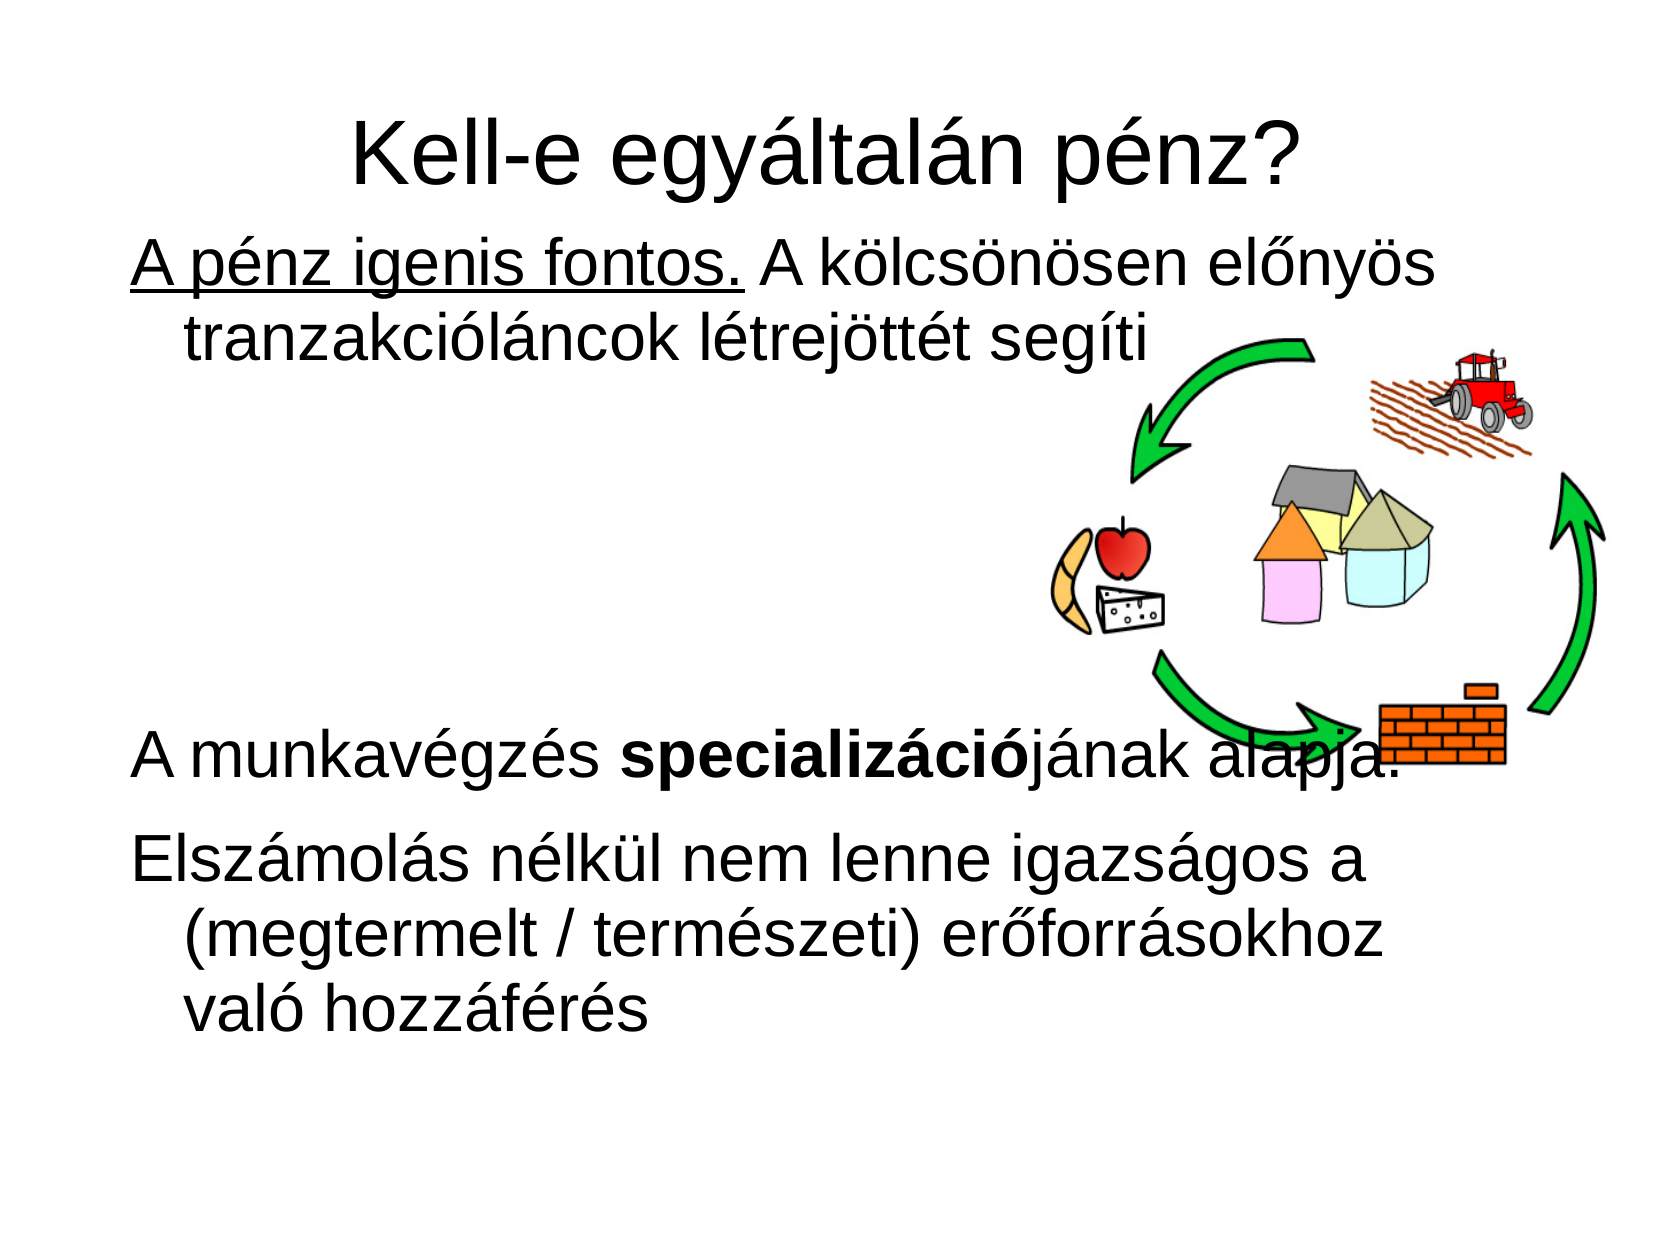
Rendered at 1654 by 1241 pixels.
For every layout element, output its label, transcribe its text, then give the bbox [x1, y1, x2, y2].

list A pénz igenis fontos. A kölcsönösen előnyös tranzakcióláncok létrejöttét segíti A munkavégzés specializációjának alapja. Elszámolás nélkül nem lenne igazságos a (megtermelt / természeti) erőforrásokhoz való hozzáférés [112, 225, 1525, 1163]
picture [1525, 337, 1613, 775]
title Kell-e egyáltalán pénz? [82, 49, 1571, 257]
